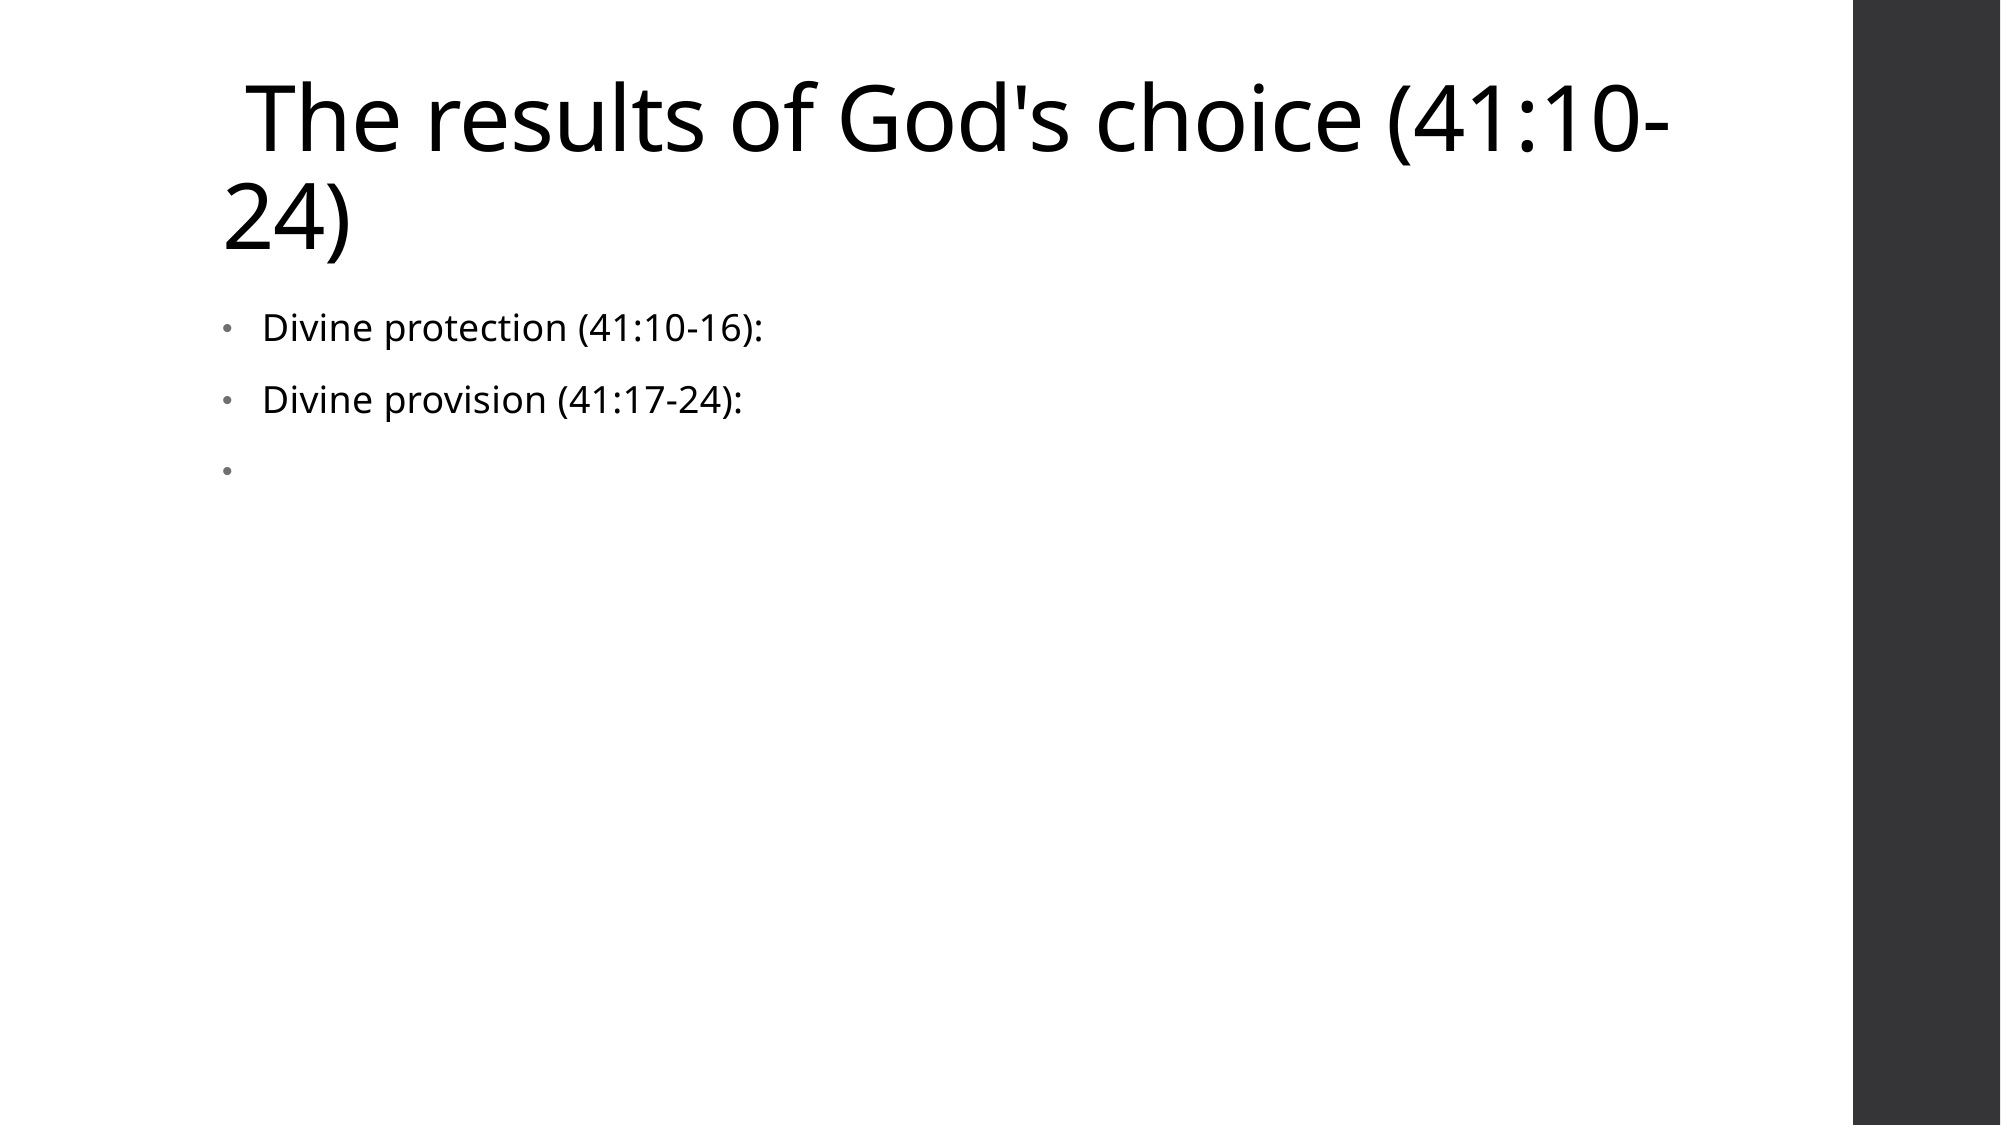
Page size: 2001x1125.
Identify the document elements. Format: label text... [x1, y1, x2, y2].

list Divine protection (41:10-16): Divine provision (41:17-24): [206, 299, 1617, 1014]
title The results of God's choice (41:10-24) [206, 60, 1797, 278]
